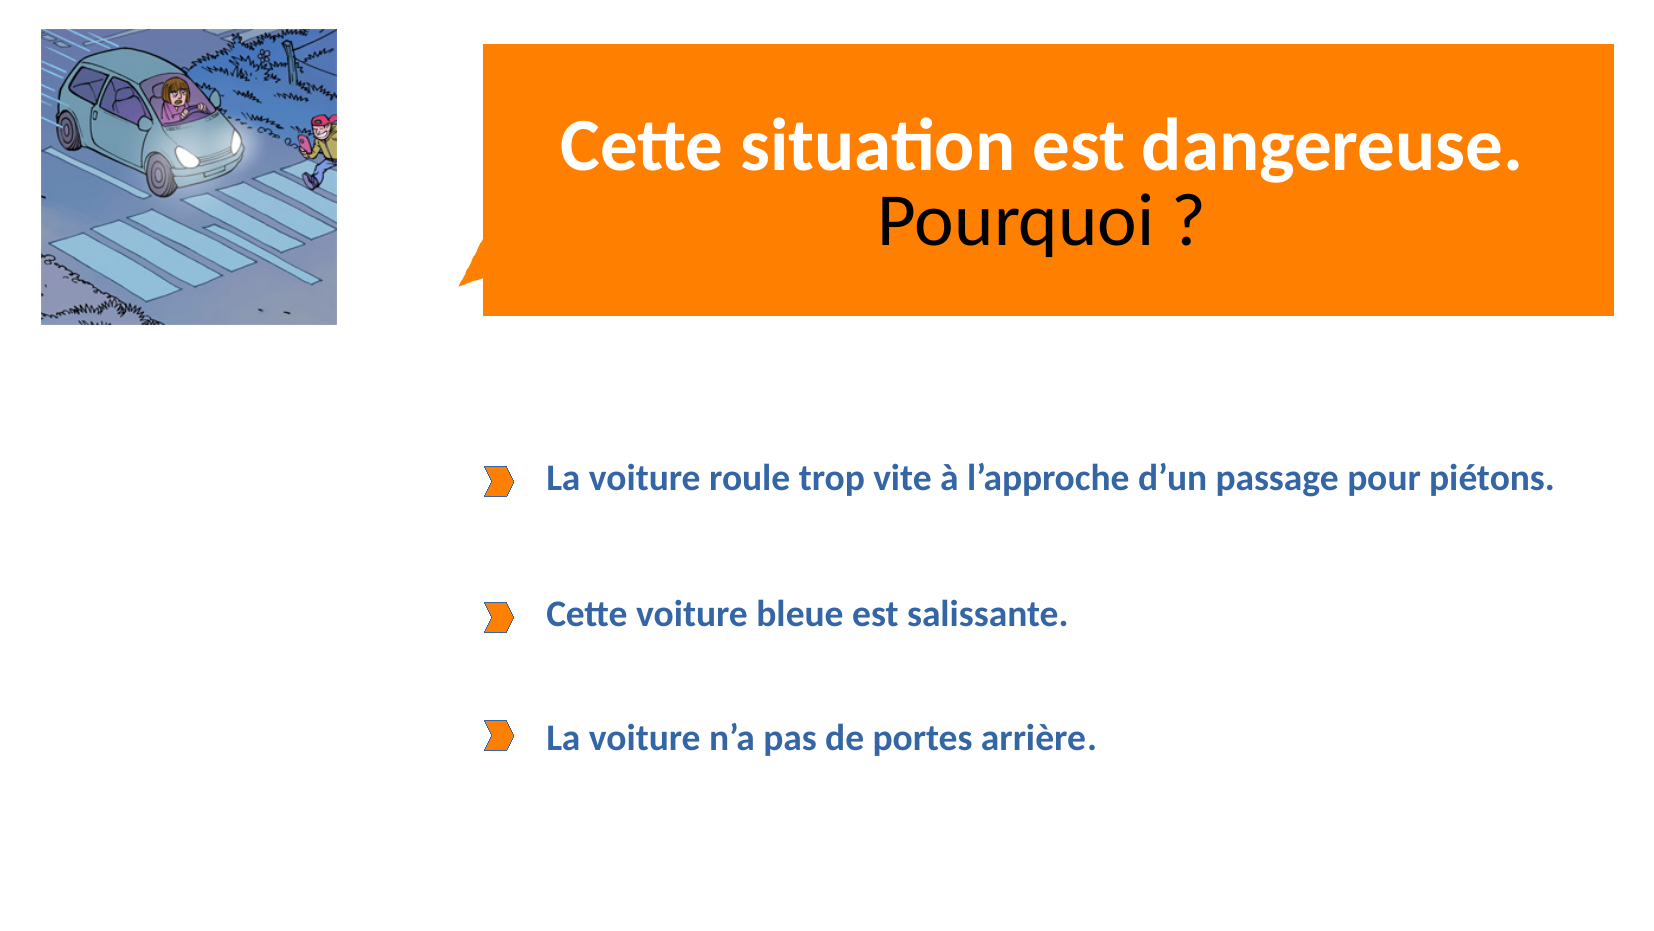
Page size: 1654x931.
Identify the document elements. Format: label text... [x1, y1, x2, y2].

text_box [484, 602, 514, 633]
text_box [484, 720, 514, 751]
text_box Cette voiture bleue est salissante. [531, 590, 1424, 644]
text_box La voiture roule trop vite à l’approche d’un passage pour piétons. [531, 454, 1601, 508]
text_box La voiture n’a pas de portes arrière. [531, 714, 1424, 768]
text_box [484, 466, 514, 497]
text_box Cette situation est dangereuse. Pourquoi ? [466, 106, 1619, 272]
picture [5, 0, 1654, 345]
